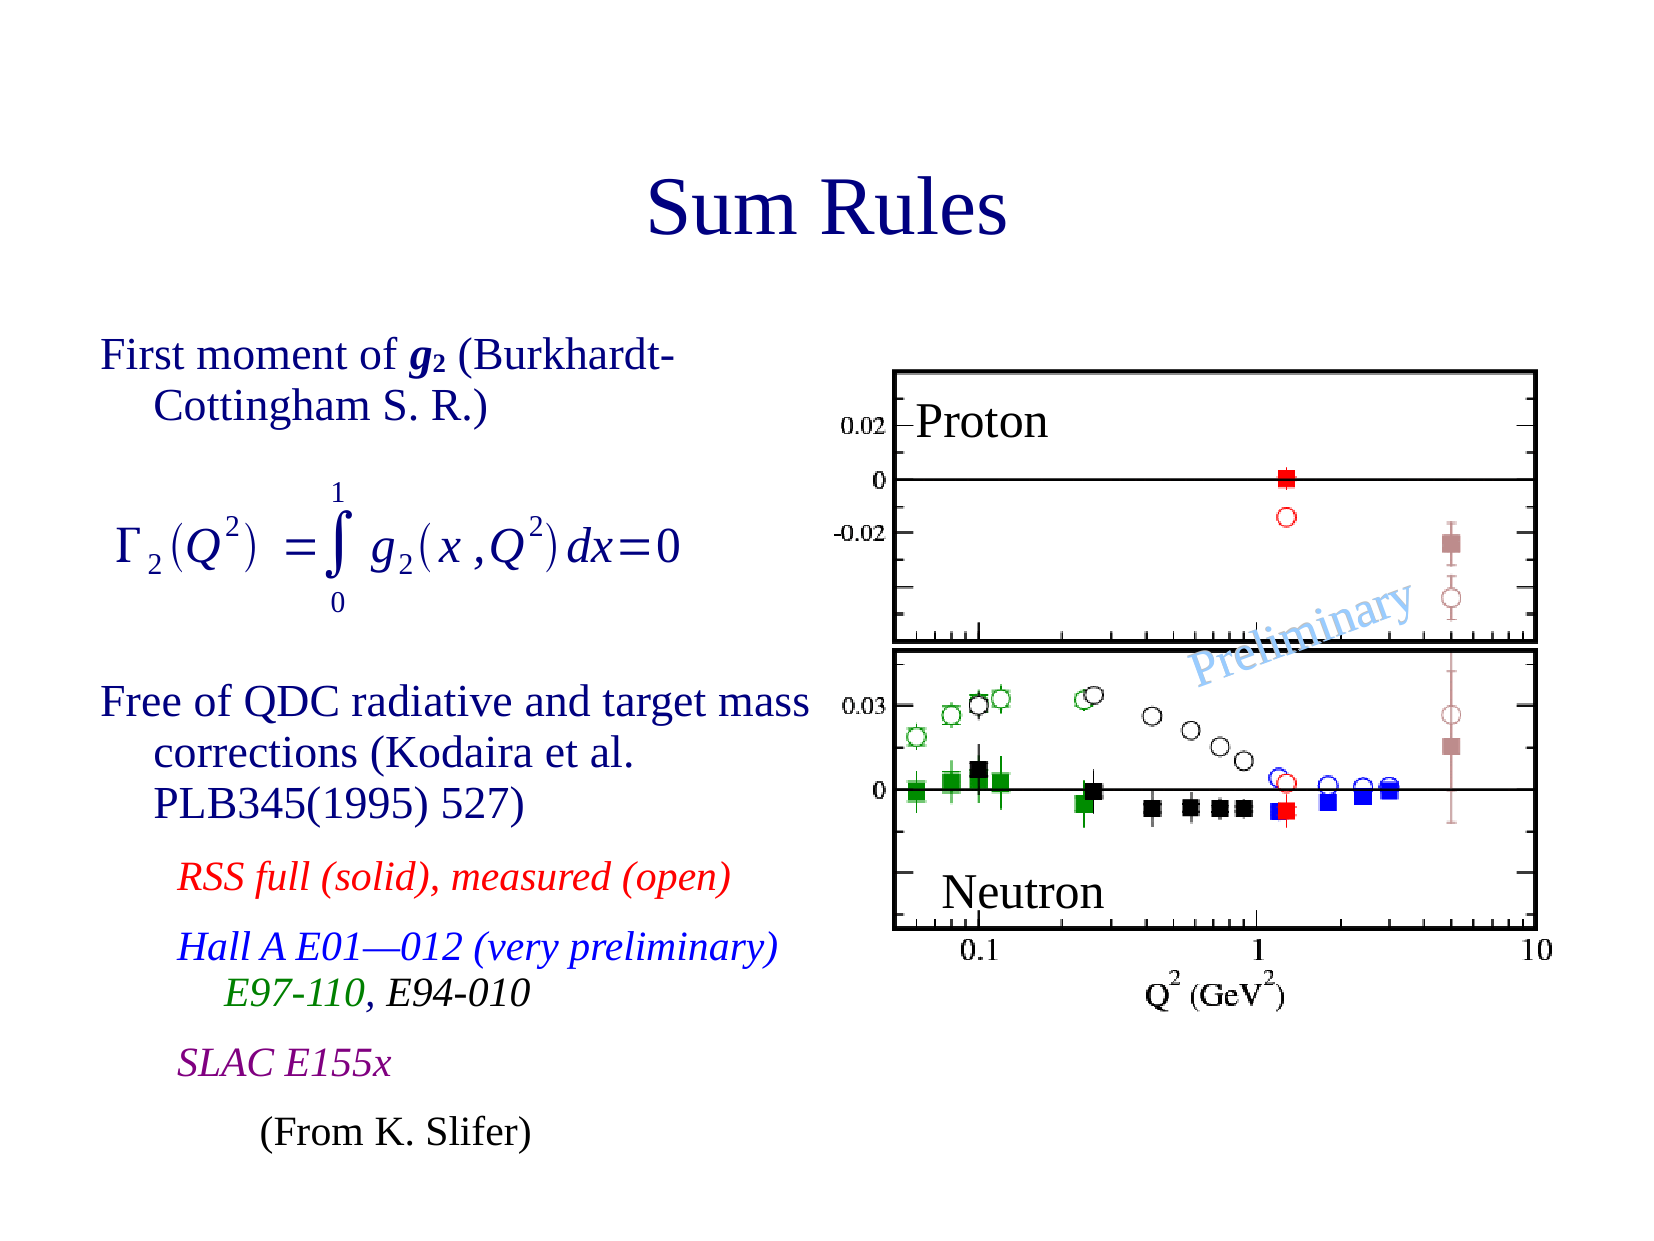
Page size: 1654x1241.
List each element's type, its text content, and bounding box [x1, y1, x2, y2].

text_box Neutron [941, 863, 1103, 920]
text_box Proton [915, 393, 1047, 449]
chart [101, 473, 694, 618]
list First moment of g2 (Burkhardt-Cottingham S. R.) [82, 328, 758, 446]
title Sum Rules [121, 102, 1534, 311]
picture [834, 367, 1555, 1012]
text_box Preliminary [1182, 567, 1419, 699]
list Free of QDC radiative and target mass corrections (Kodaira et al. PLB345(1995) 527) RSS full (solid), measured (open) Hall A E01—012 (very preliminary) E97-110, E94-010 SLAC E155x (From K. Slifer) [82, 675, 850, 1155]
